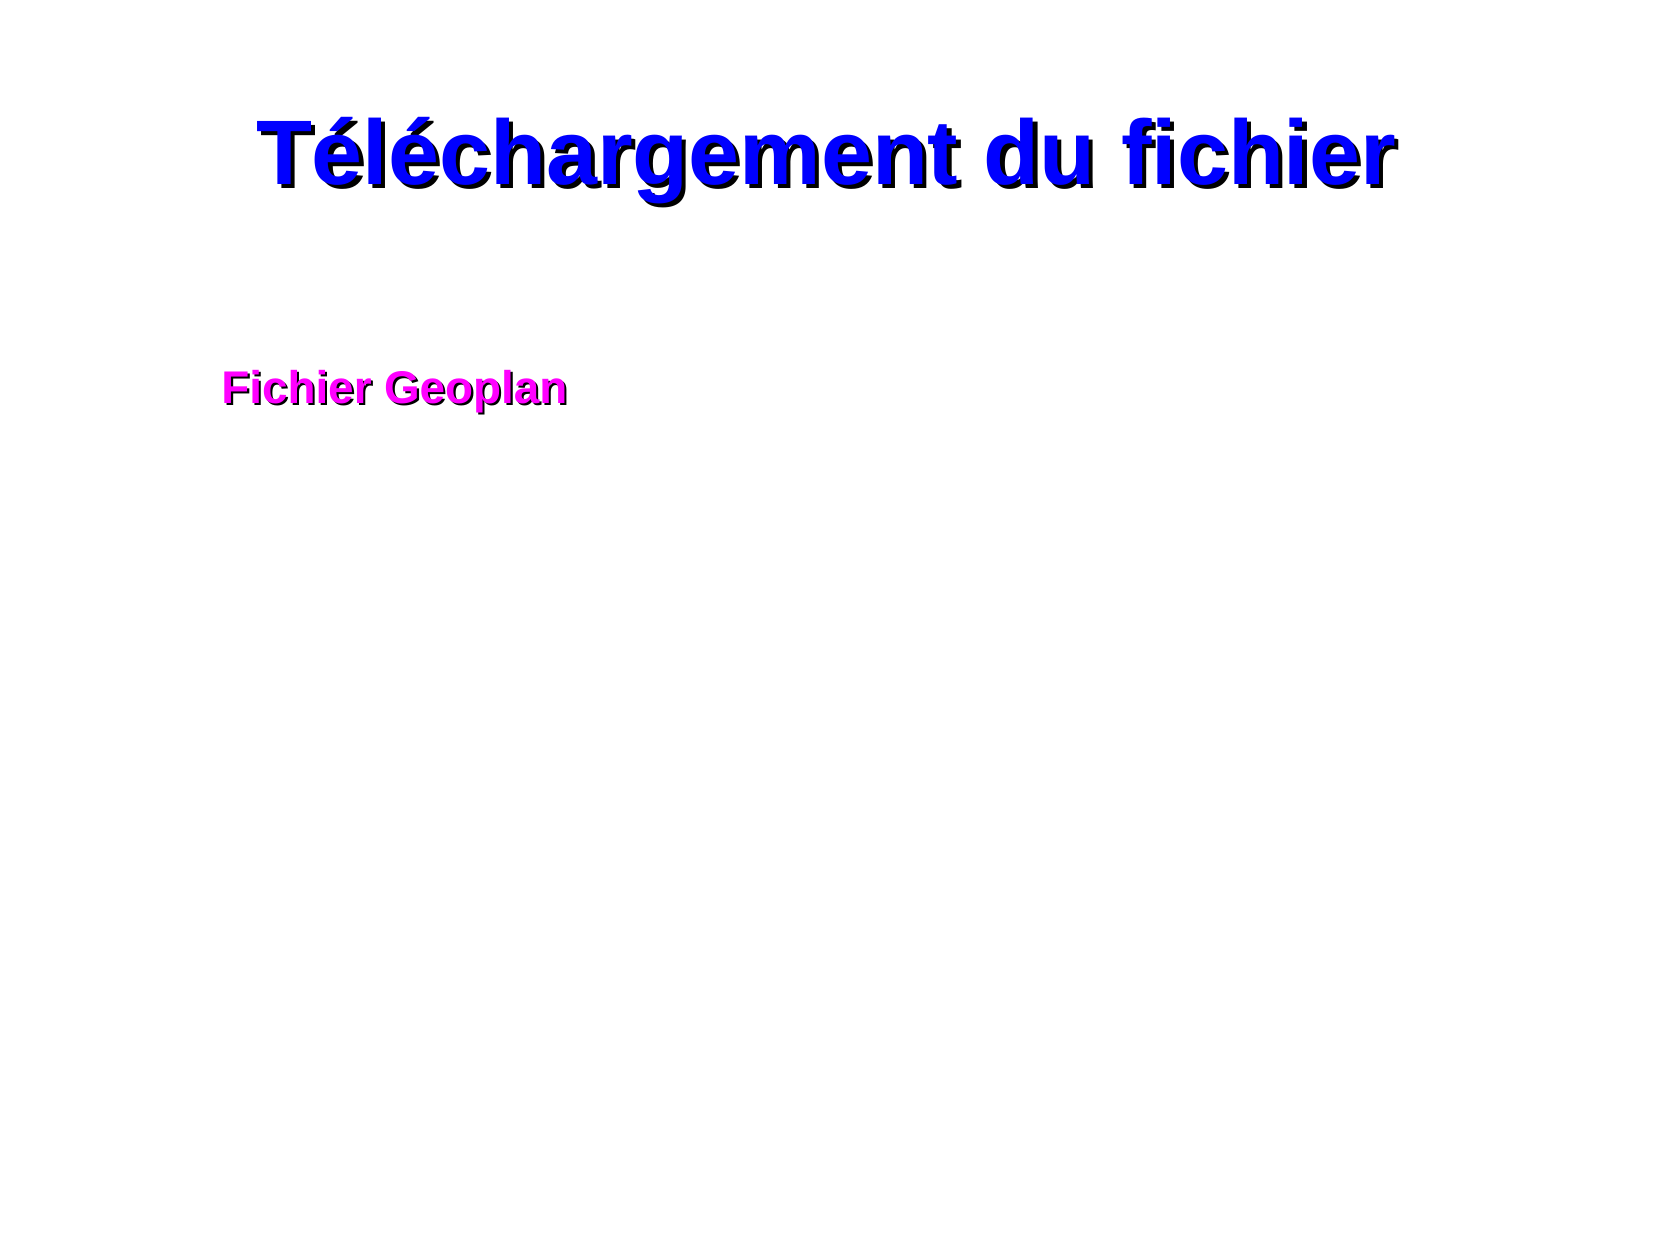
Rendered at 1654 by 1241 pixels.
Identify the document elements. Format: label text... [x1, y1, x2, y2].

text_box Fichier Geoplan [206, 354, 583, 422]
title Téléchargement du fichier [82, 49, 1571, 257]
